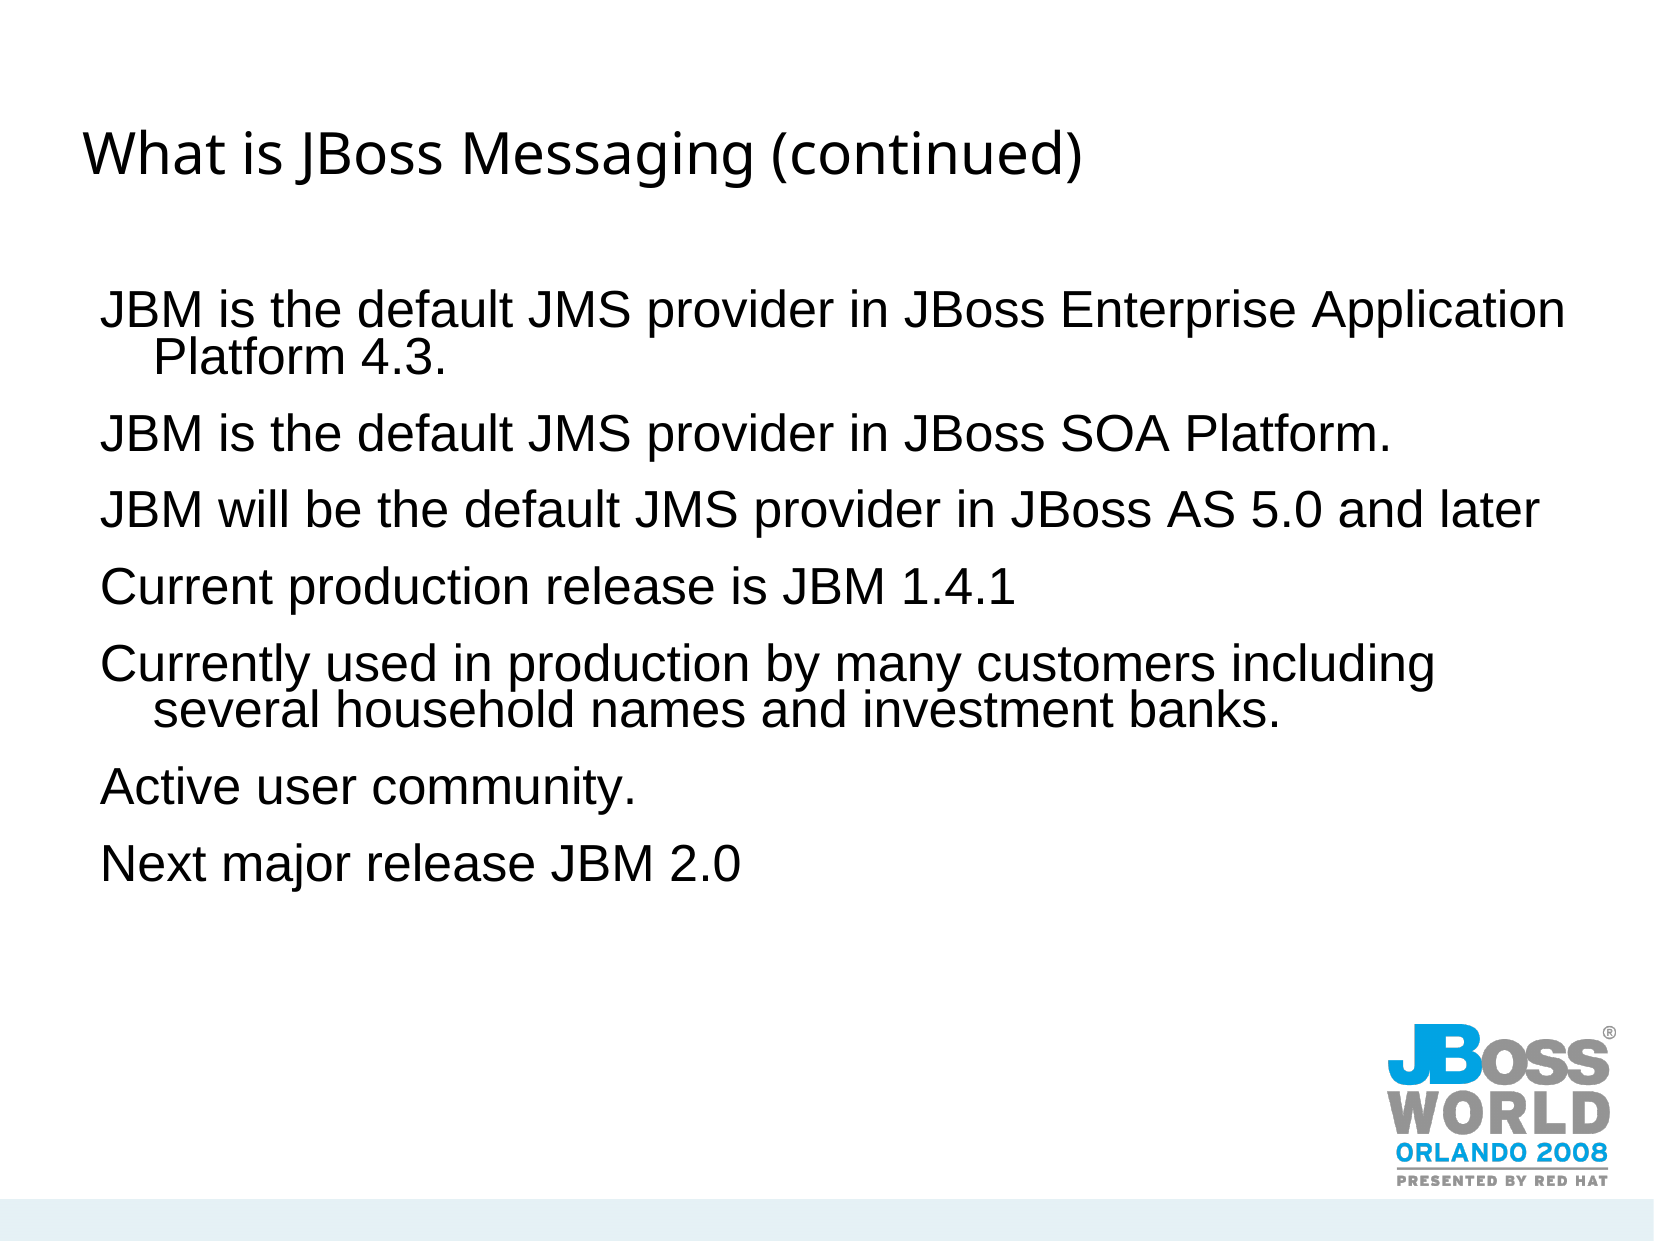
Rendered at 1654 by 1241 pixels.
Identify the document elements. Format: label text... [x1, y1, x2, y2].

title What is JBoss Messaging (continued) [82, 56, 1571, 249]
picture [0, 1199, 1654, 1241]
picture [1387, 1024, 1616, 1186]
list JBM is the default JMS provider in JBoss Enterprise Application Platform 4.3. JBM is the default JMS provider in JBoss SOA Platform. JBM will be the default JMS provider in JBoss AS 5.0 and later Current production release is JBM 1.4.1 Currently used in production by many customers including several household names and investment banks. Active user community. Next major release JBM 2.0 [82, 290, 1571, 1109]
